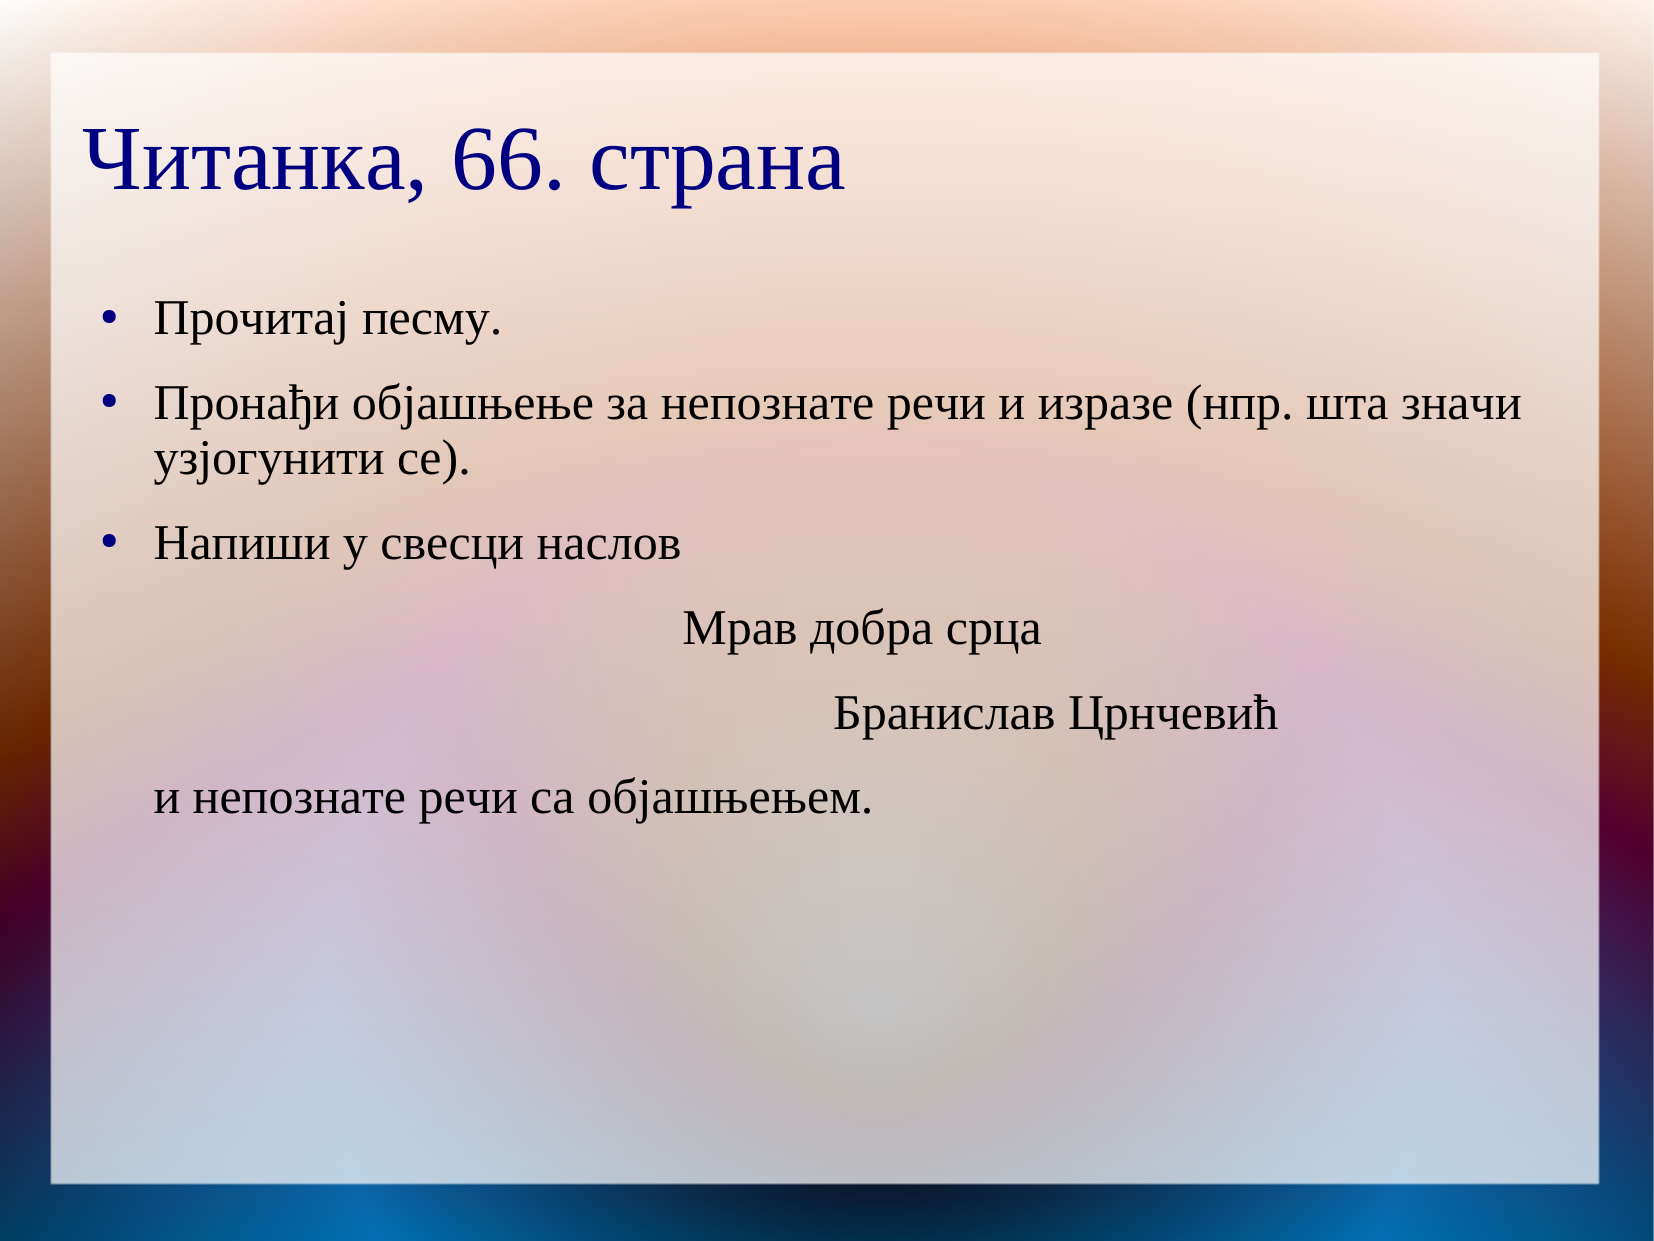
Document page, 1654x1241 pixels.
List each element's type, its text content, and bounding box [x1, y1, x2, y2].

list Прочитај песму. Пронађи објашњење за непознате речи и изразе (нпр. шта значи узјогунити се). Напиши у свесци наслов Мрав добра срца Бранислав Црнчевић и непознате речи са објашњењем. [82, 290, 1571, 1034]
picture [0, 0, 1654, 1241]
title Читанка, 66. страна [82, 55, 1571, 263]
